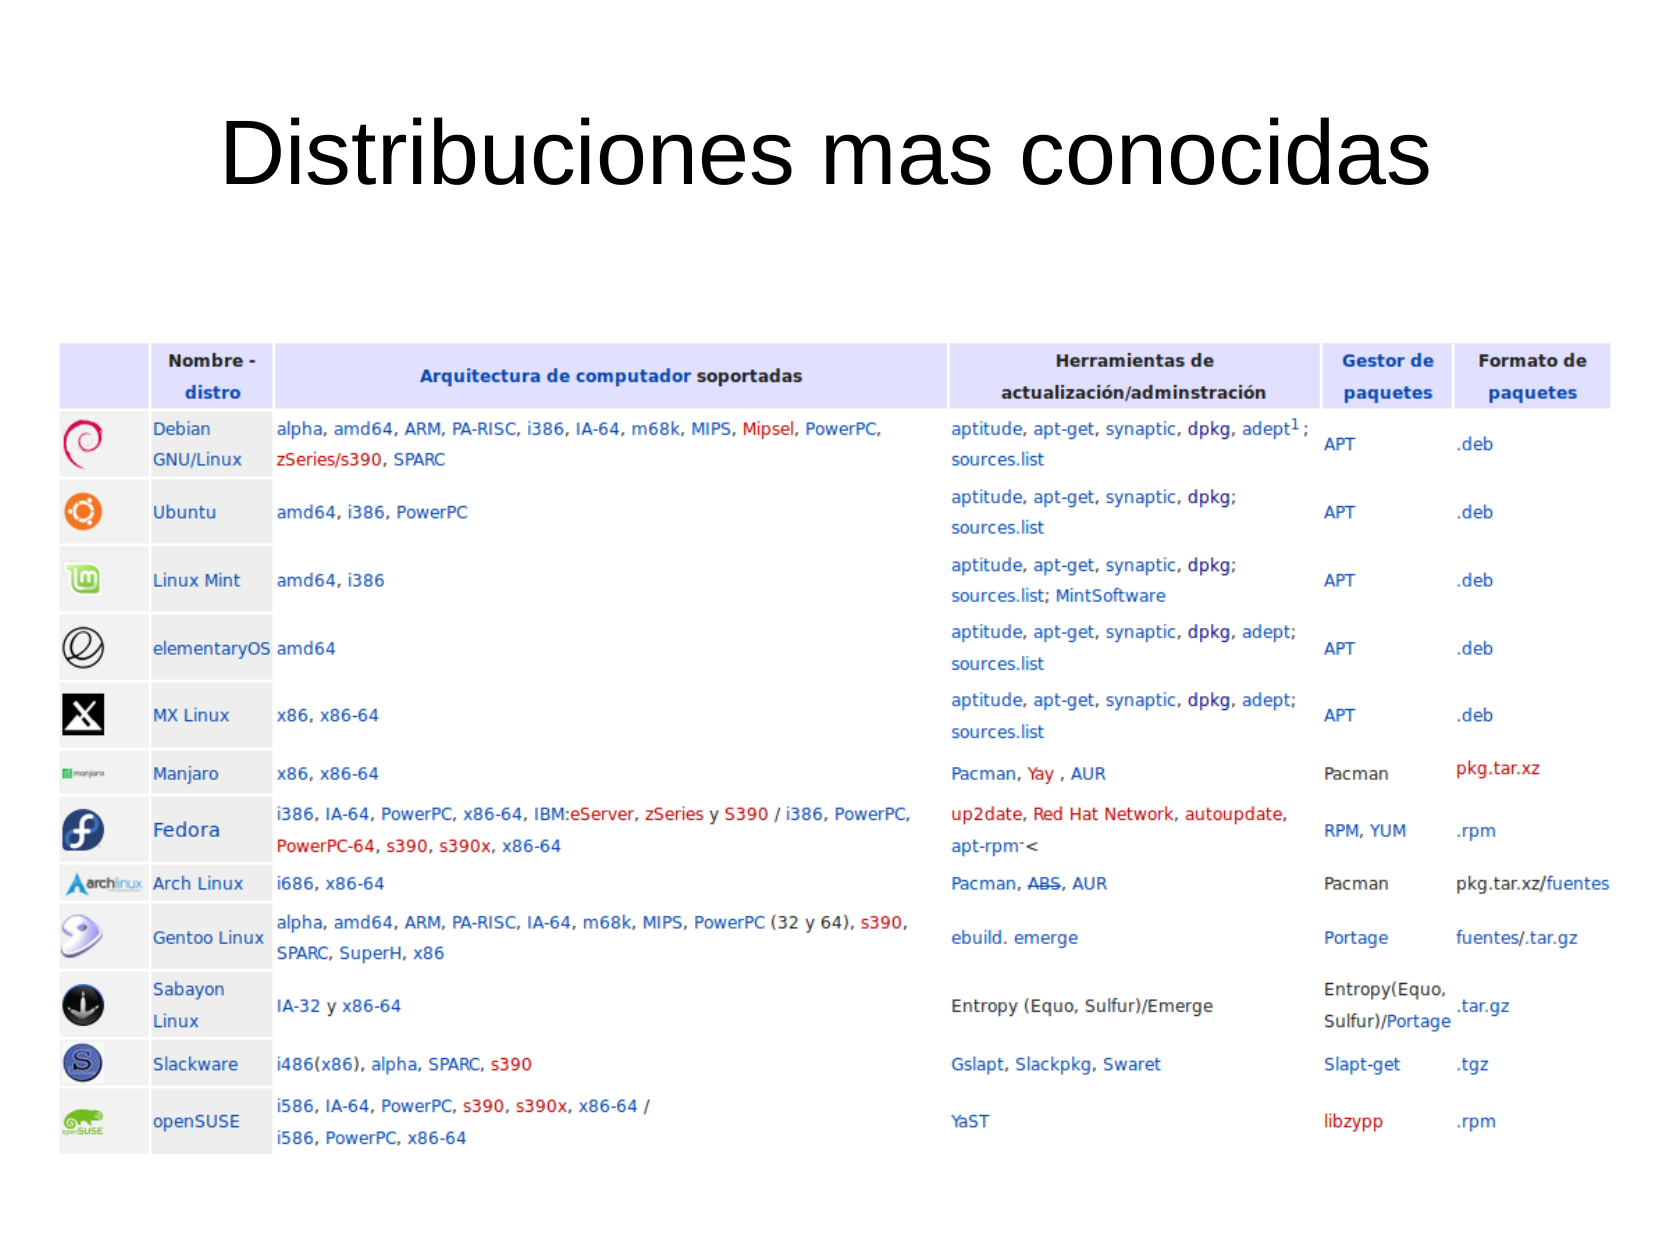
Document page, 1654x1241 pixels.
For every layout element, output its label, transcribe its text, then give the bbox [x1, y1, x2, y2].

title Distribuciones mas conocidas [82, 49, 1571, 257]
picture [57, 342, 1619, 1155]
